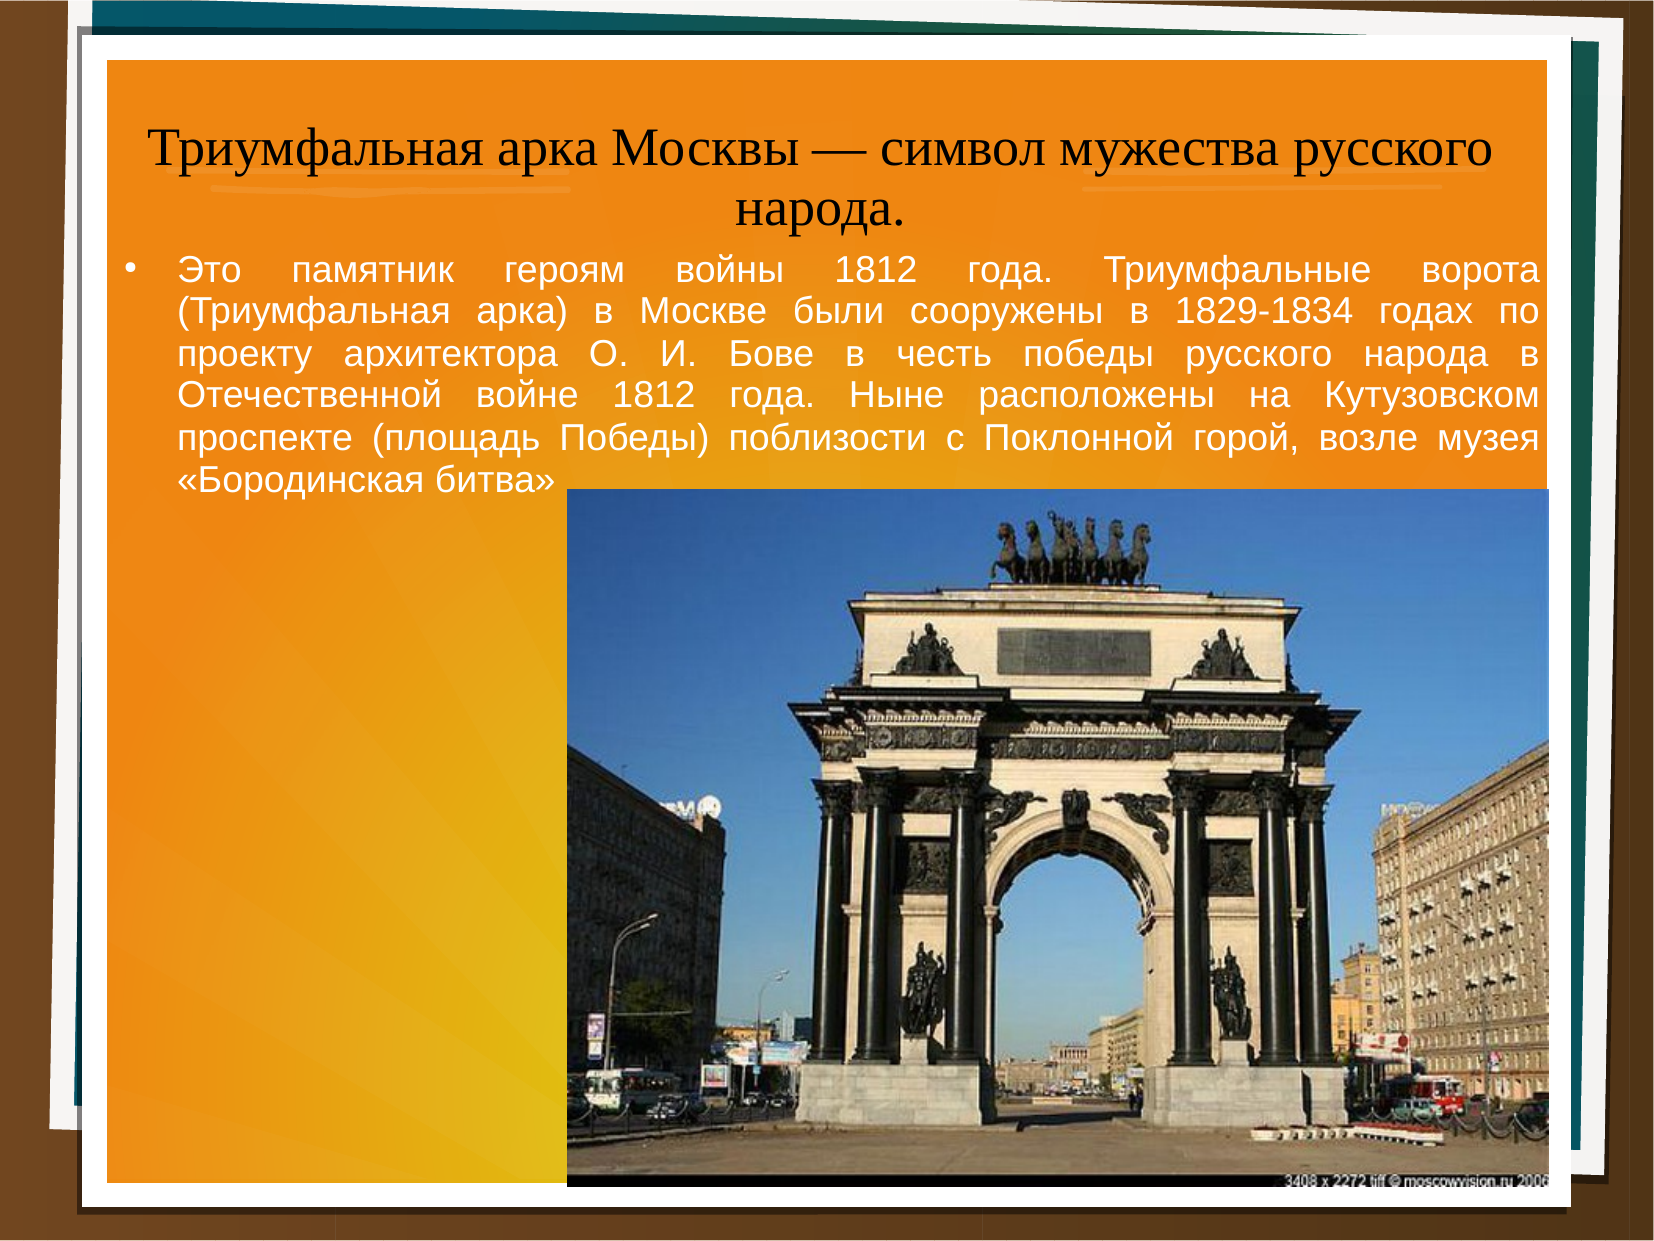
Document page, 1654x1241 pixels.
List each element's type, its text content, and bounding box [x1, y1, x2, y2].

title Триумфальная арка Москвы — символ мужества русского народа. [106, 78, 1536, 248]
picture [567, 489, 1549, 1187]
list Это памятник героям войны 1812 года. Триумфальные ворота (Триумфальная арка) в Москве были сооружены в 1829-1834 годах по проекту архитектора О. И. Бове в честь победы русского народа в Отечественной войне 1812 года. Ныне расположены на Кутузовском проспекте (площадь Победы) поблизости с Поклонной горой, возле музея «Бородинская битва» [106, 248, 1541, 756]
